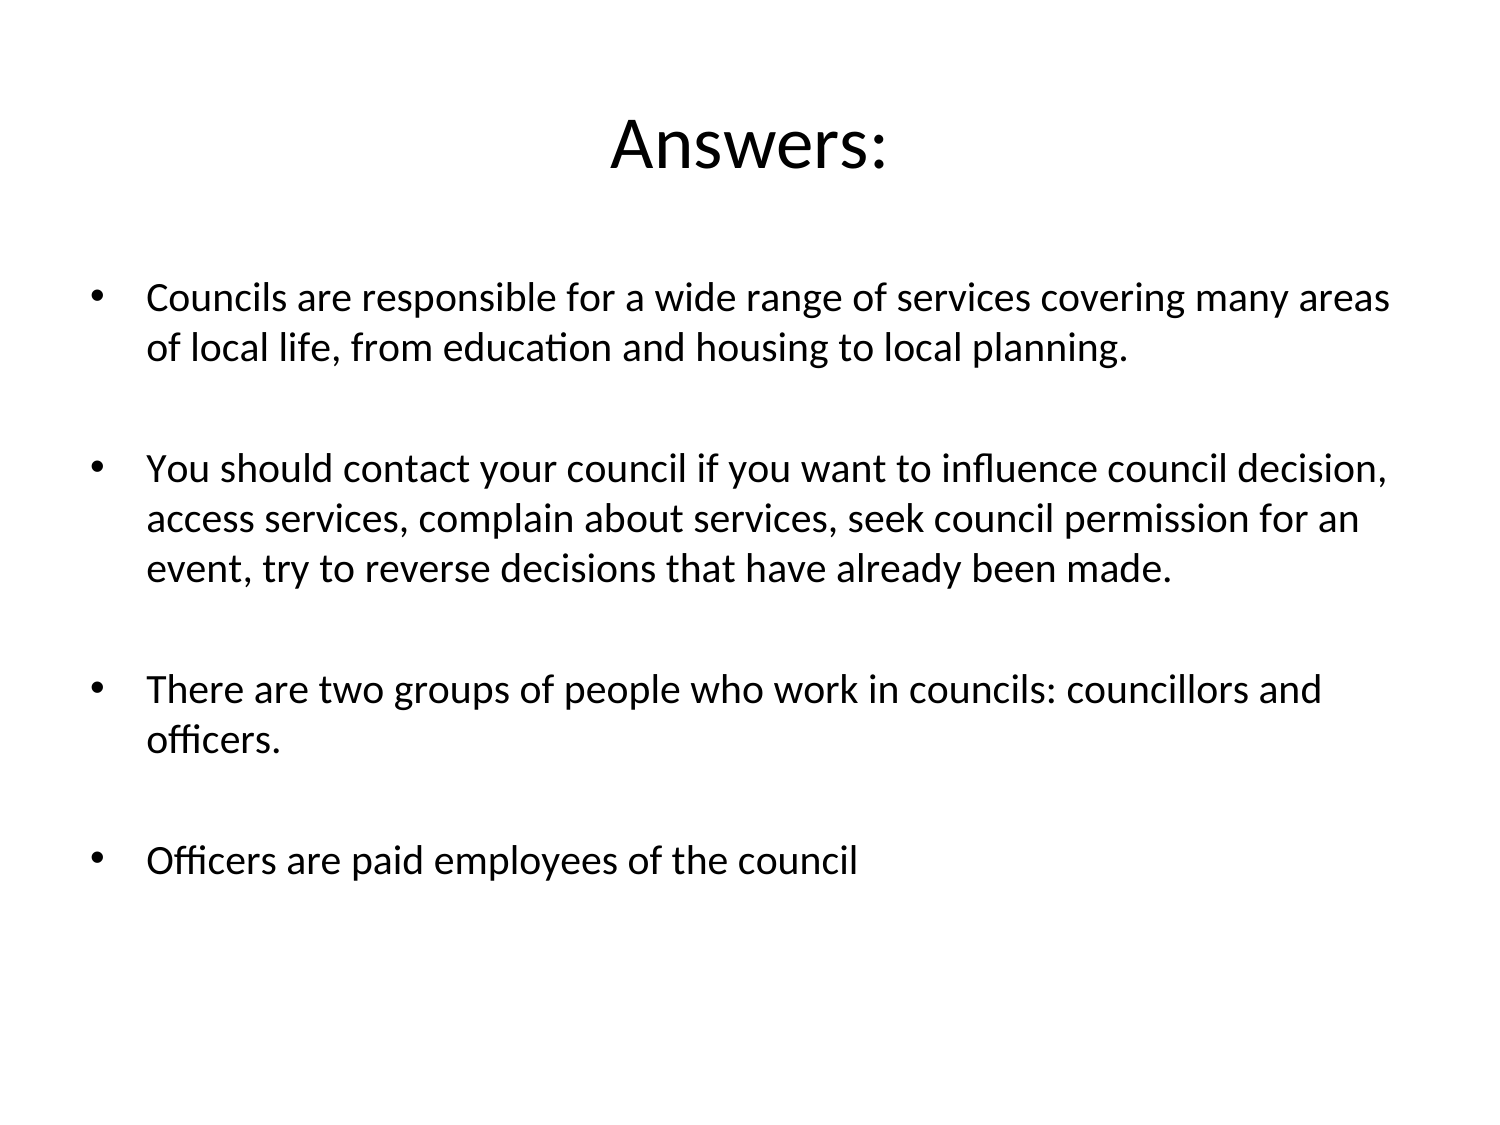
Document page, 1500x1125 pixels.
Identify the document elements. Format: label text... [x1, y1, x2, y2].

list Councils are responsible for a wide range of services covering many areas of local life, from education and housing to local planning. You should contact your council if you want to influence council decision, access services, complain about services, seek council permission for an event, try to reverse decisions that have already been made. There are two groups of people who work in councils: councillors and officers. Officers are paid employees of the council [75, 262, 1426, 1006]
title Answers: [75, 45, 1426, 233]
